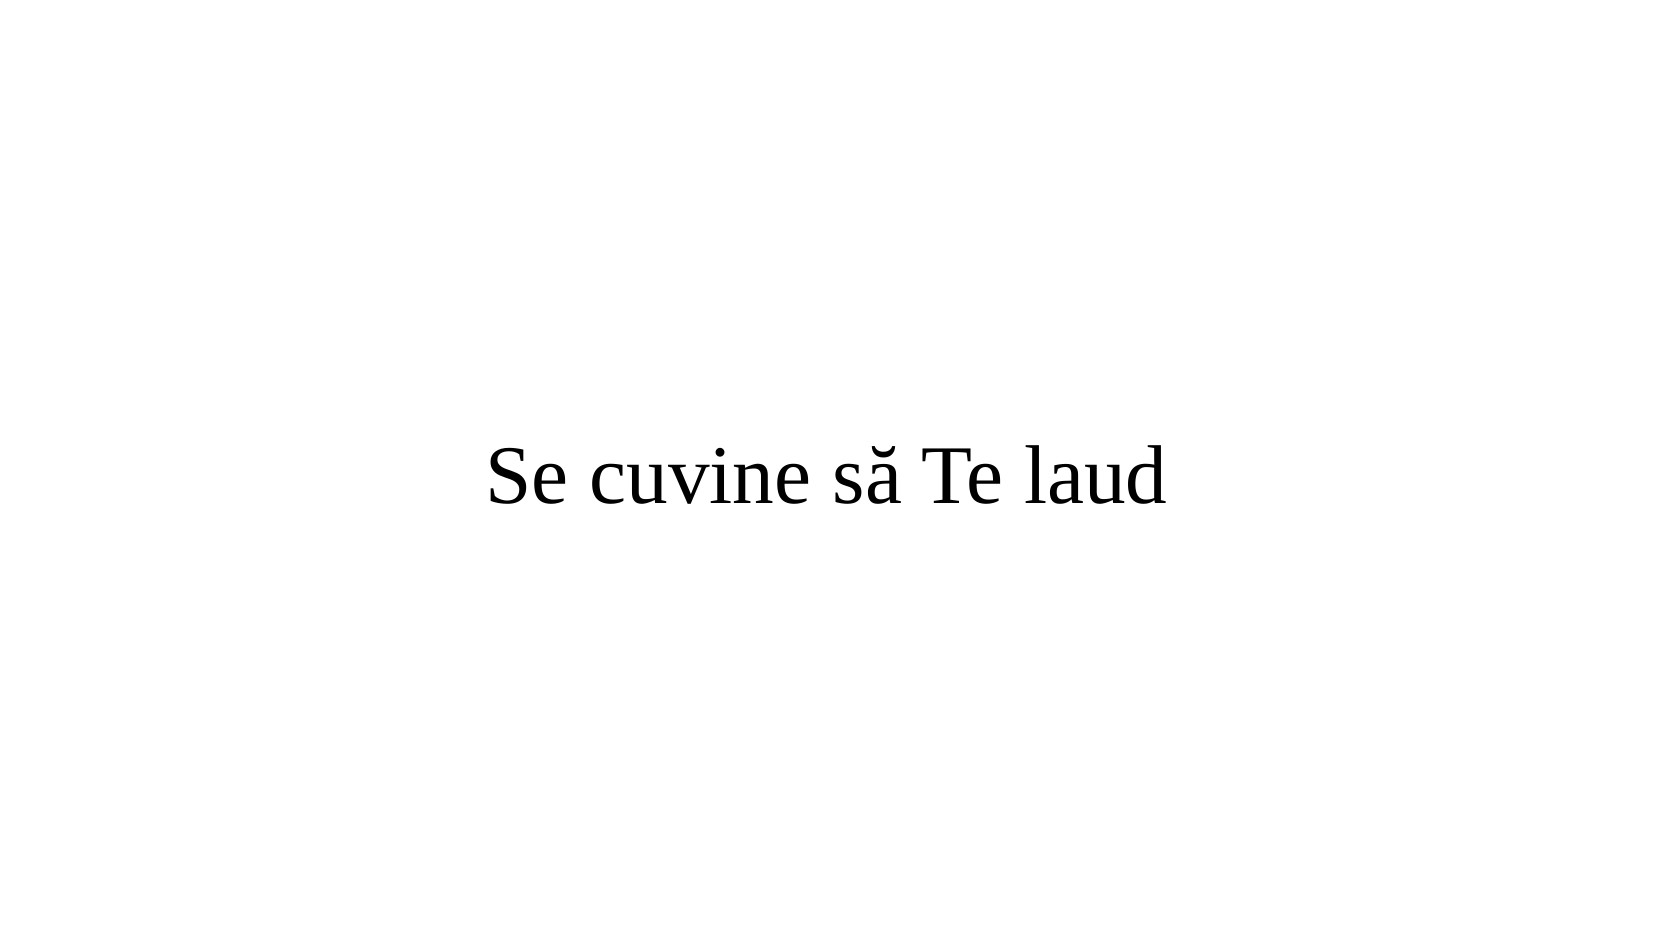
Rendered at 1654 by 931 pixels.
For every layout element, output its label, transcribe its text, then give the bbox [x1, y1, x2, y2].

title Se cuvine să Te laud [165, 420, 1489, 522]
